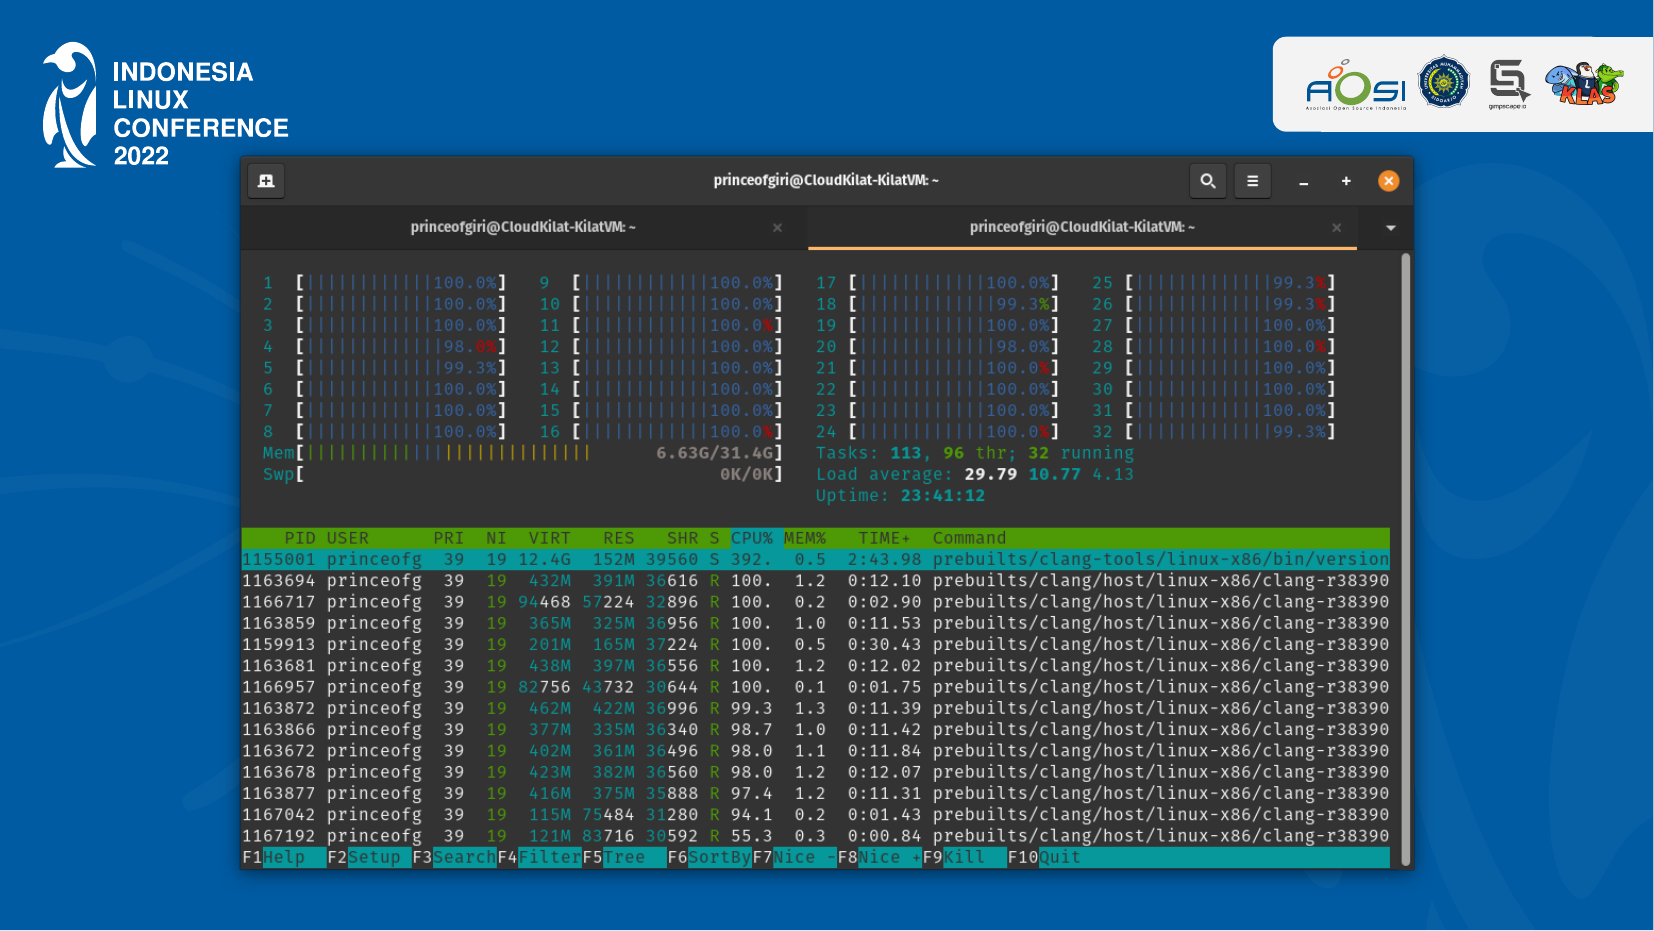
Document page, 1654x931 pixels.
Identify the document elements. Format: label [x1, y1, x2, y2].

picture [213, 132, 1441, 901]
picture [1545, 62, 1624, 105]
picture [1417, 54, 1471, 108]
